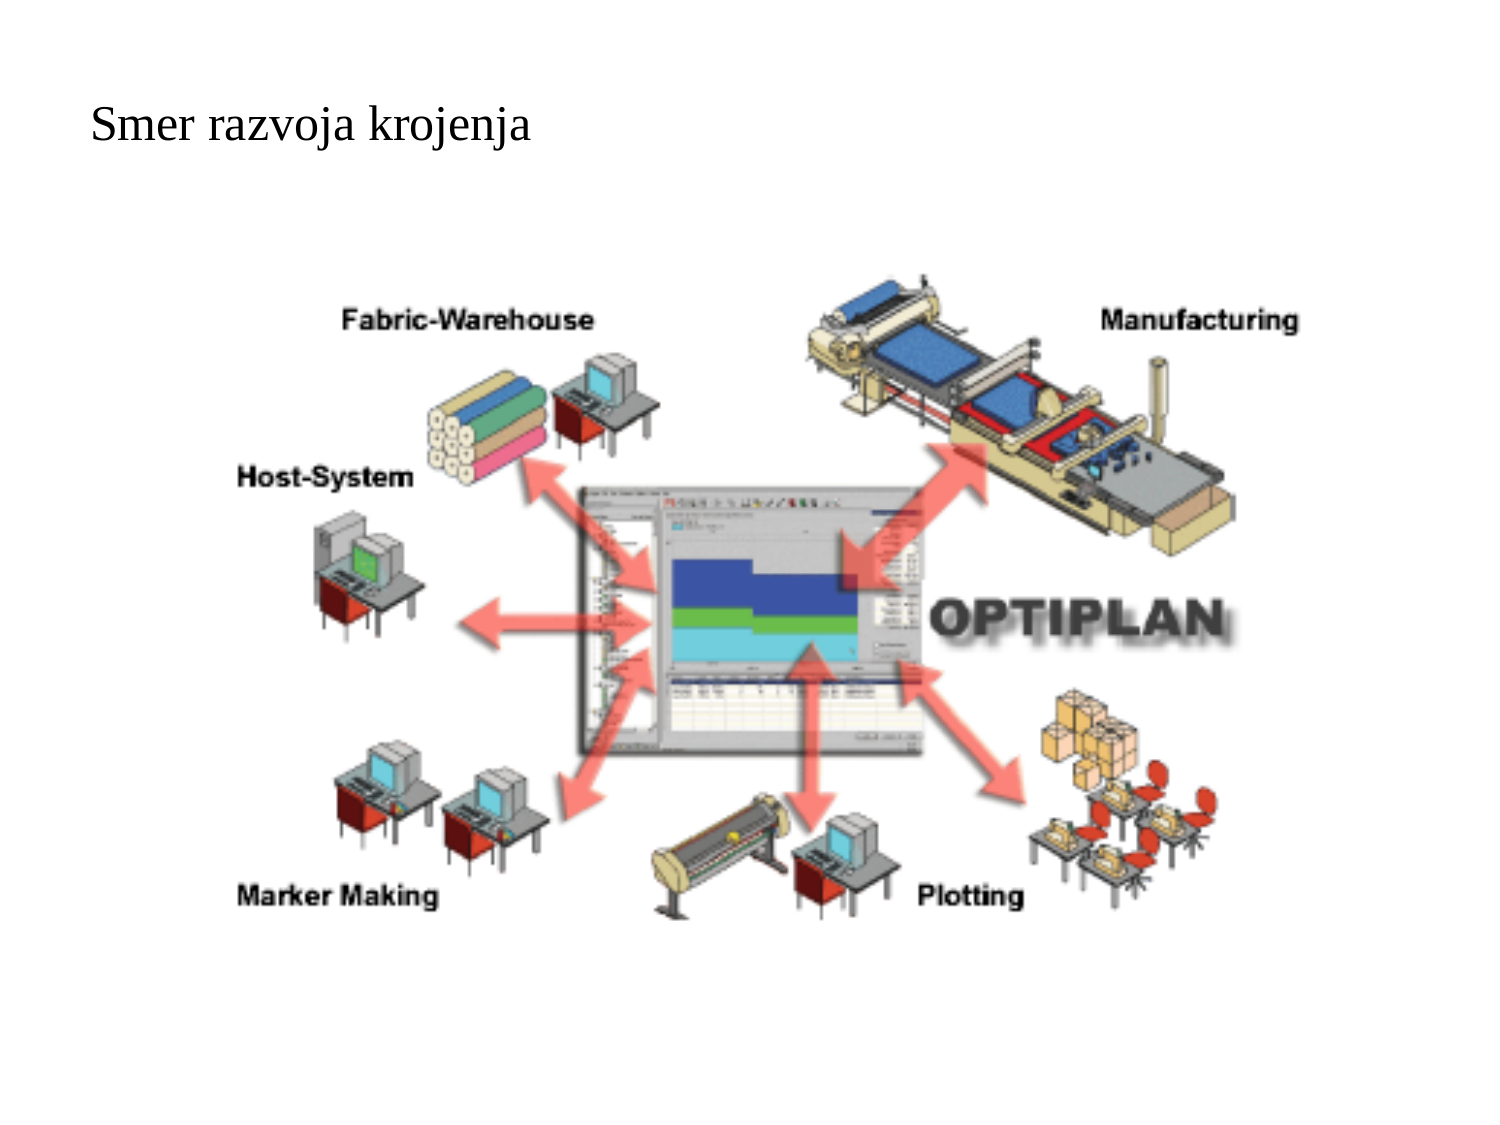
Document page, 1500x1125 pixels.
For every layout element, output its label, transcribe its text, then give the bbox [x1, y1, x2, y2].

text_box [88, 255, 1388, 951]
title Smer razvoja krojenja [74, 45, 561, 197]
